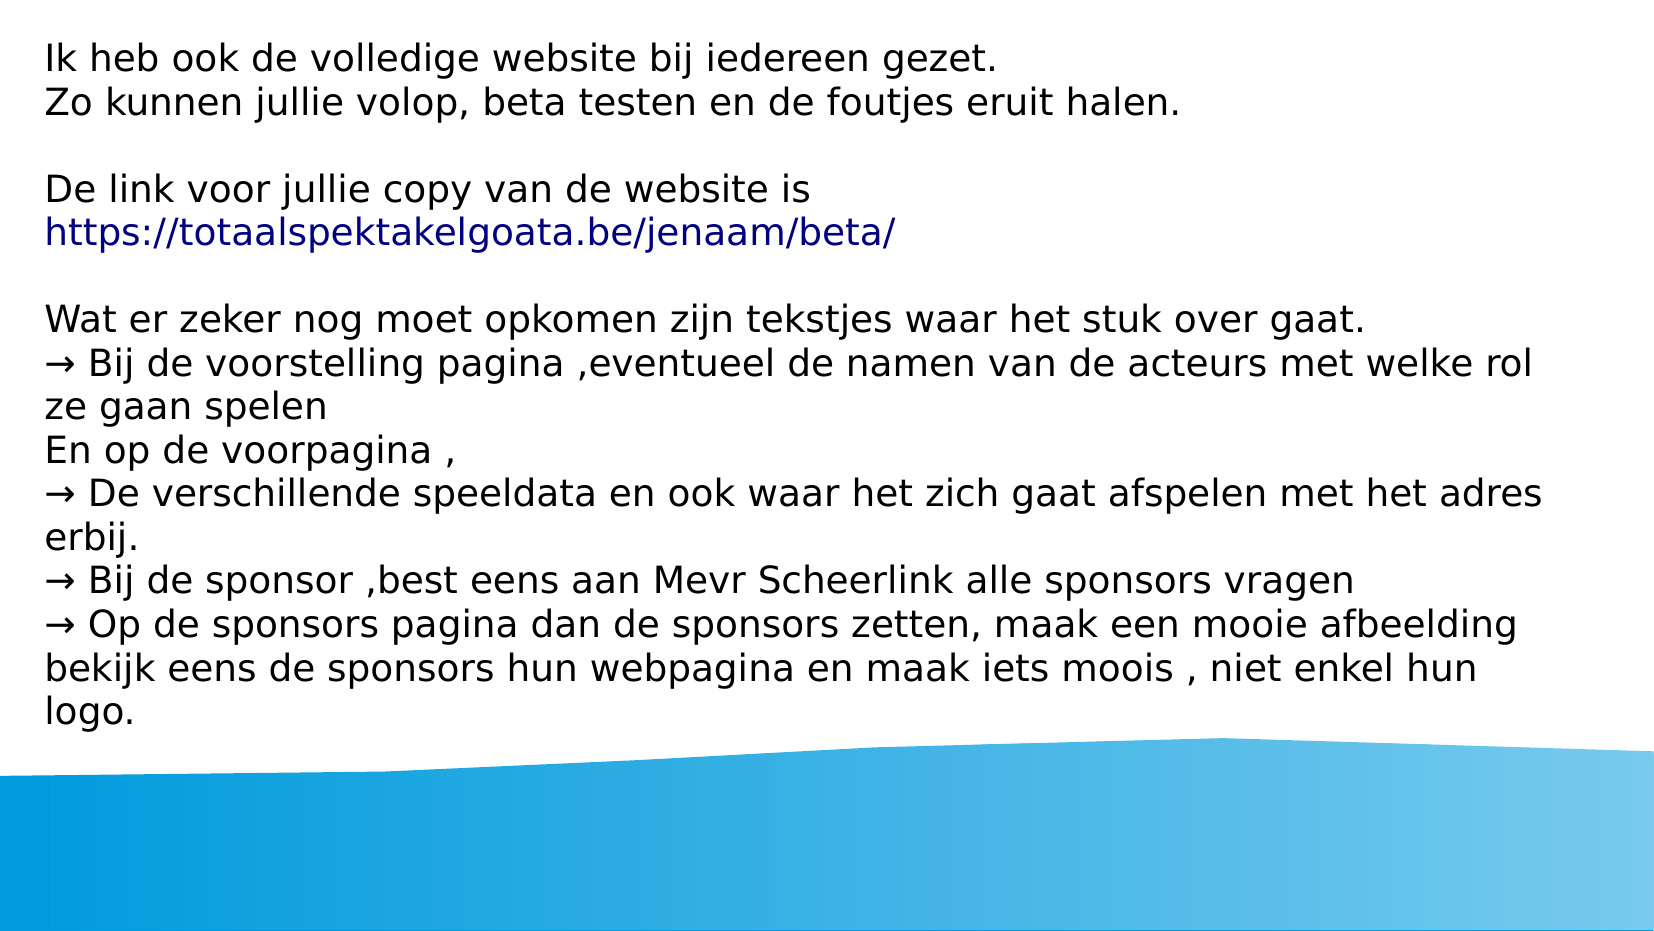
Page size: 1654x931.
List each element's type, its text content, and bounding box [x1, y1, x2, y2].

text_box Ik heb ook de volledige website bij iedereen gezet. Zo kunnen jullie volop, beta testen en de foutjes eruit halen. De link voor jullie copy van de website is https://totaalspektakelgoata.be/jenaam/beta/ Wat er zeker nog moet opkomen zijn tekstjes waar het stuk over gaat. → Bij de voorstelling pagina ,eventueel de namen van de acteurs met welke rol ze gaan spelen En op de voorpagina , → De verschillende speeldata en ook waar het zich gaat afspelen met het adres erbij. → Bij de sponsor ,best eens aan Mevr Scheerlink alle sponsors vragen → Op de sponsors pagina dan de sponsors zetten, maak een mooie afbeelding bekijk eens de sponsors hun webpagina en maak iets moois , niet enkel hun logo. [29, 29, 1595, 912]
